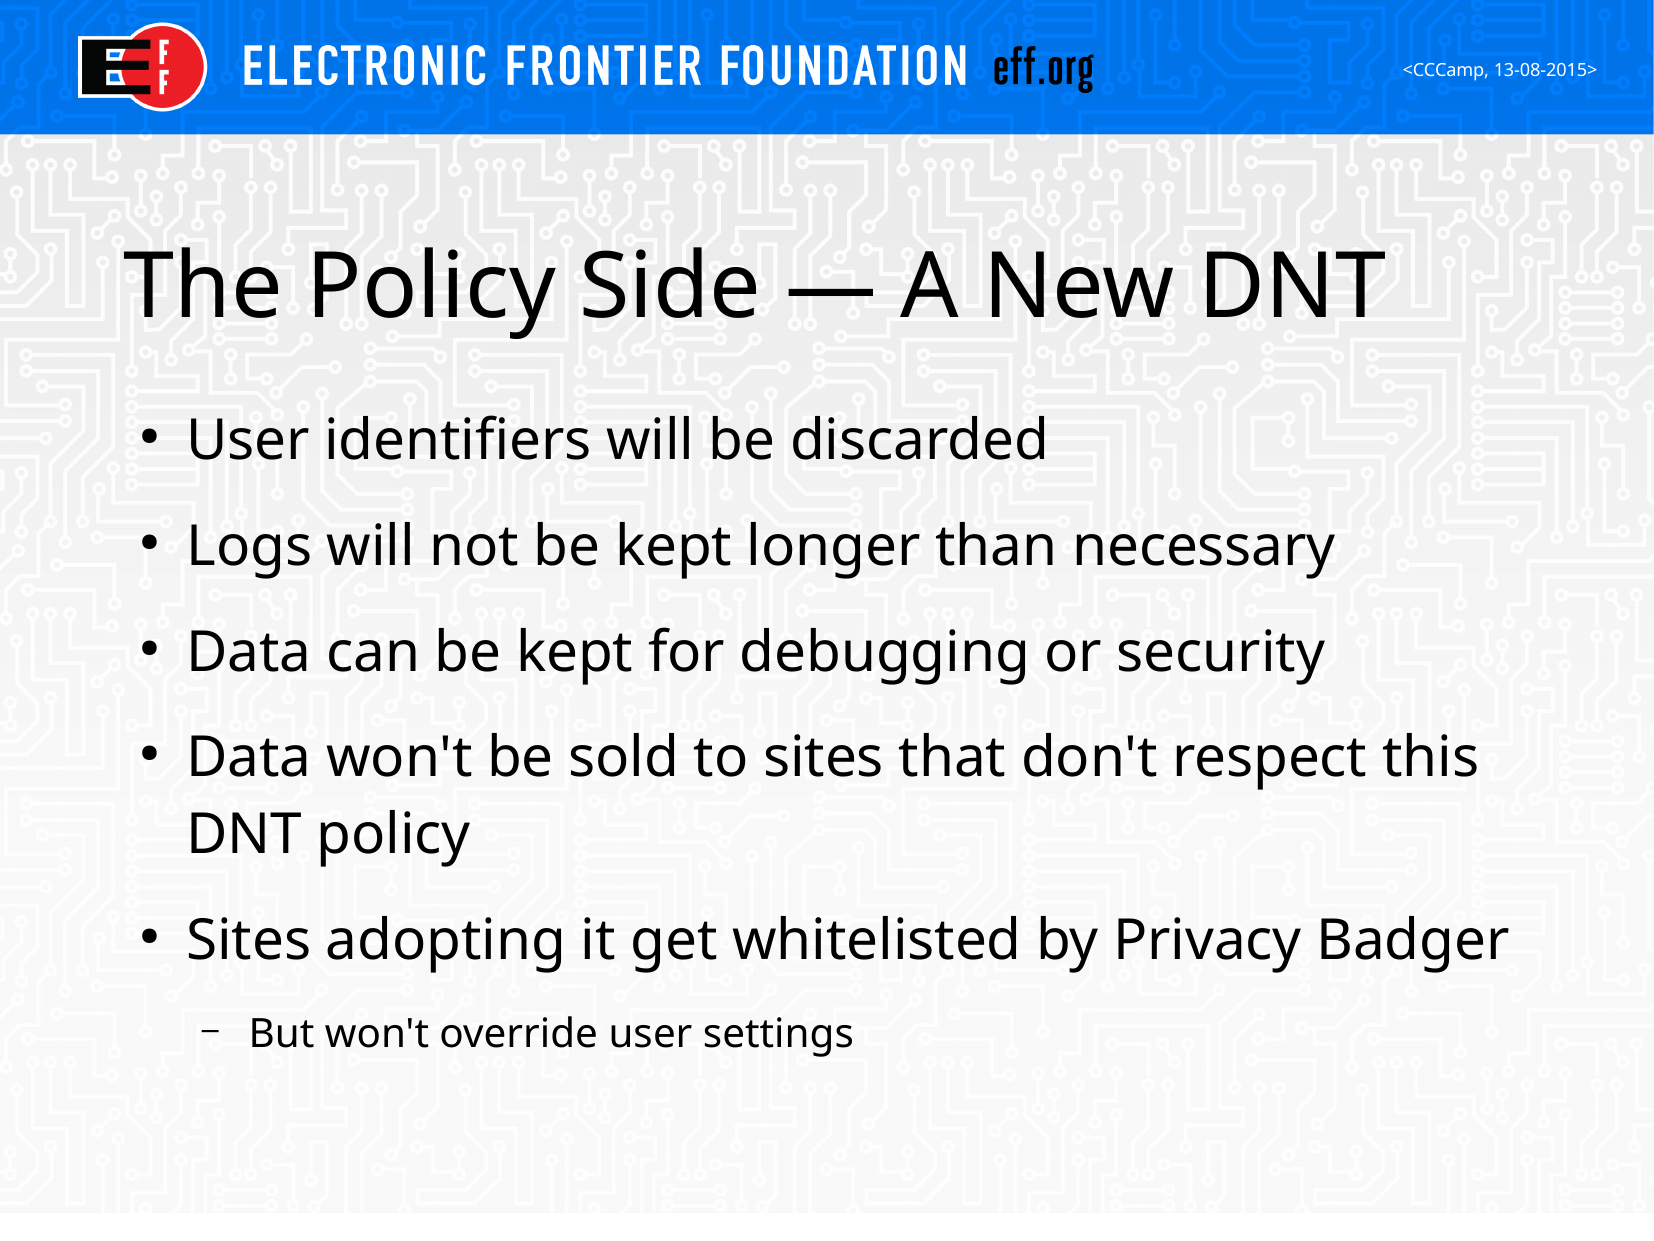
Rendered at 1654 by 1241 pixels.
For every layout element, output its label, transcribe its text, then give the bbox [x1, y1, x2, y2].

picture [0, 0, 1654, 1213]
list User identifiers will be discarded Logs will not be kept longer than necessary Data can be kept for debugging or security Data won't be sold to sites that don't respect this DNT policy Sites adopting it get whitelisted by Privacy Badger But won't override user settings [124, 399, 1530, 1144]
title The Policy Side — A New DNT [124, 179, 1530, 386]
